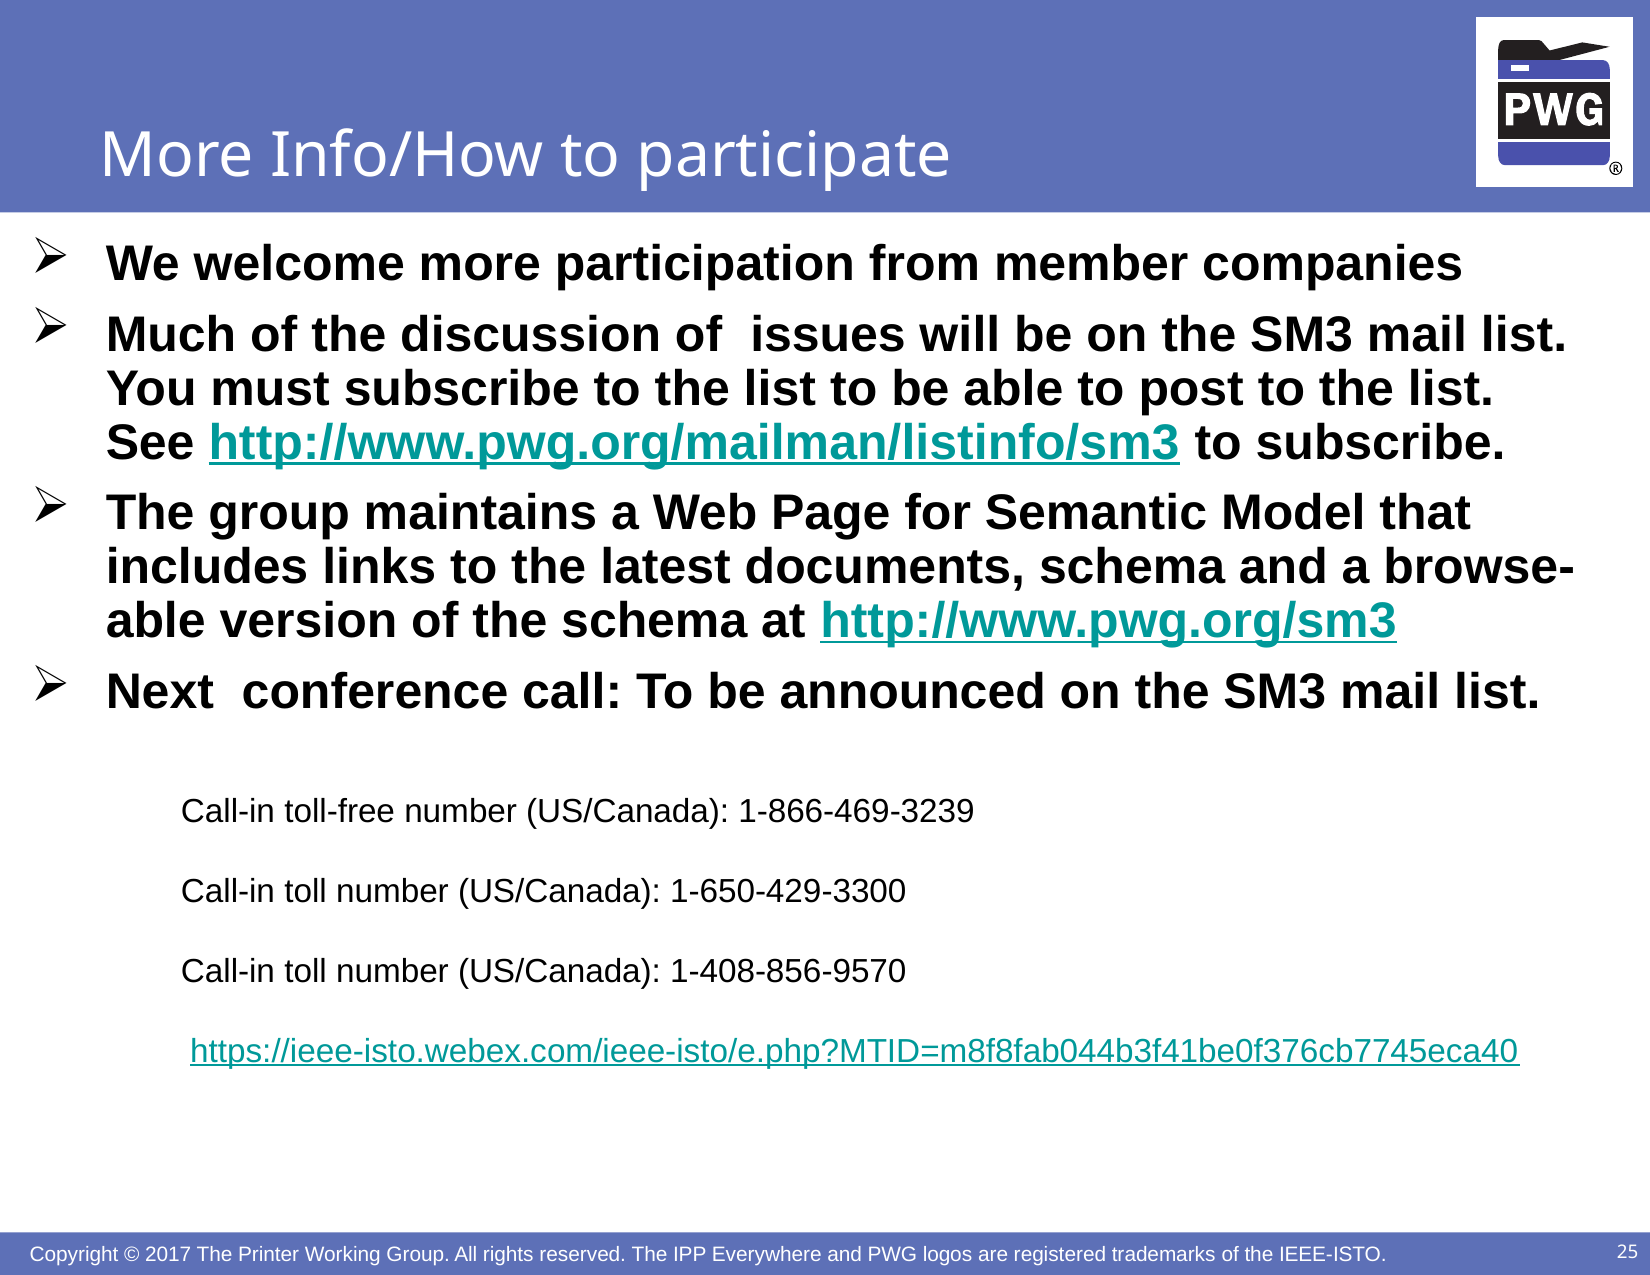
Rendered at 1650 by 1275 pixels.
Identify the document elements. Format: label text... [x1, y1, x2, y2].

title More Info/How to participate [82, 8, 1449, 198]
text_box We welcome more participation from member companies Much of the discussion of issues will be on the SM3 mail list. You must subscribe to the list to be able to post to the list. See http://www.pwg.org/mailman/listinfo/sm3 to subscribe. The group maintains a Web Page for Semantic Model that includes links to the latest documents, schema and a browse-able version of the schema at http://www.pwg.org/sm3 Next conference call: To be announced on the SM3 mail list. Call-in toll-free number (US/Canada): 1-866-469-3239 Call-in toll number (US/Canada): 1-650-429-3300 Call-in toll number (US/Canada): 1-408-856-9570 https://ieee-isto.webex.com/ieee-isto/e.php?MTID=m8f8fab044b3f41be0f376cb7745eca40 [22, 229, 1609, 1186]
